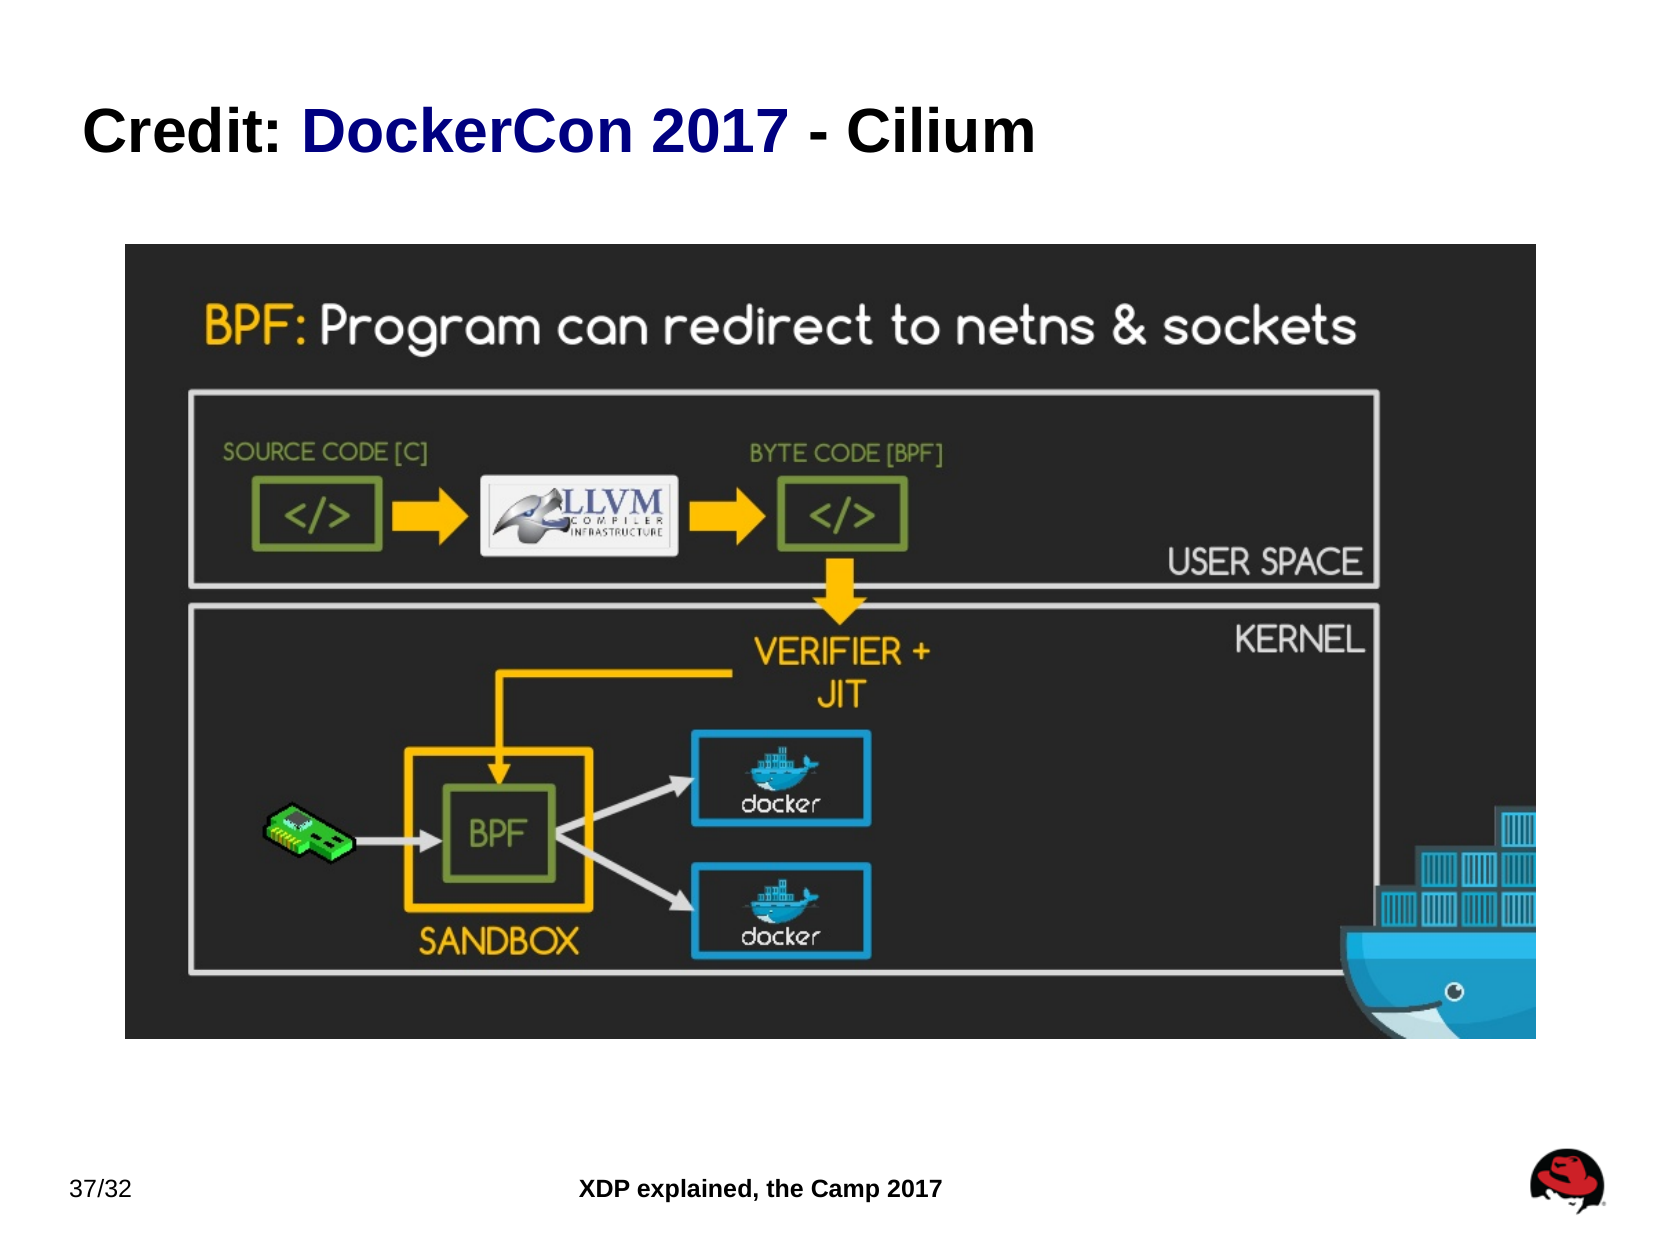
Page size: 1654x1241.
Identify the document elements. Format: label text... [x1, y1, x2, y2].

title Credit: DockerCon 2017 - Cilium [82, 37, 1571, 226]
picture [1529, 1146, 1612, 1224]
picture [125, 244, 1536, 1039]
